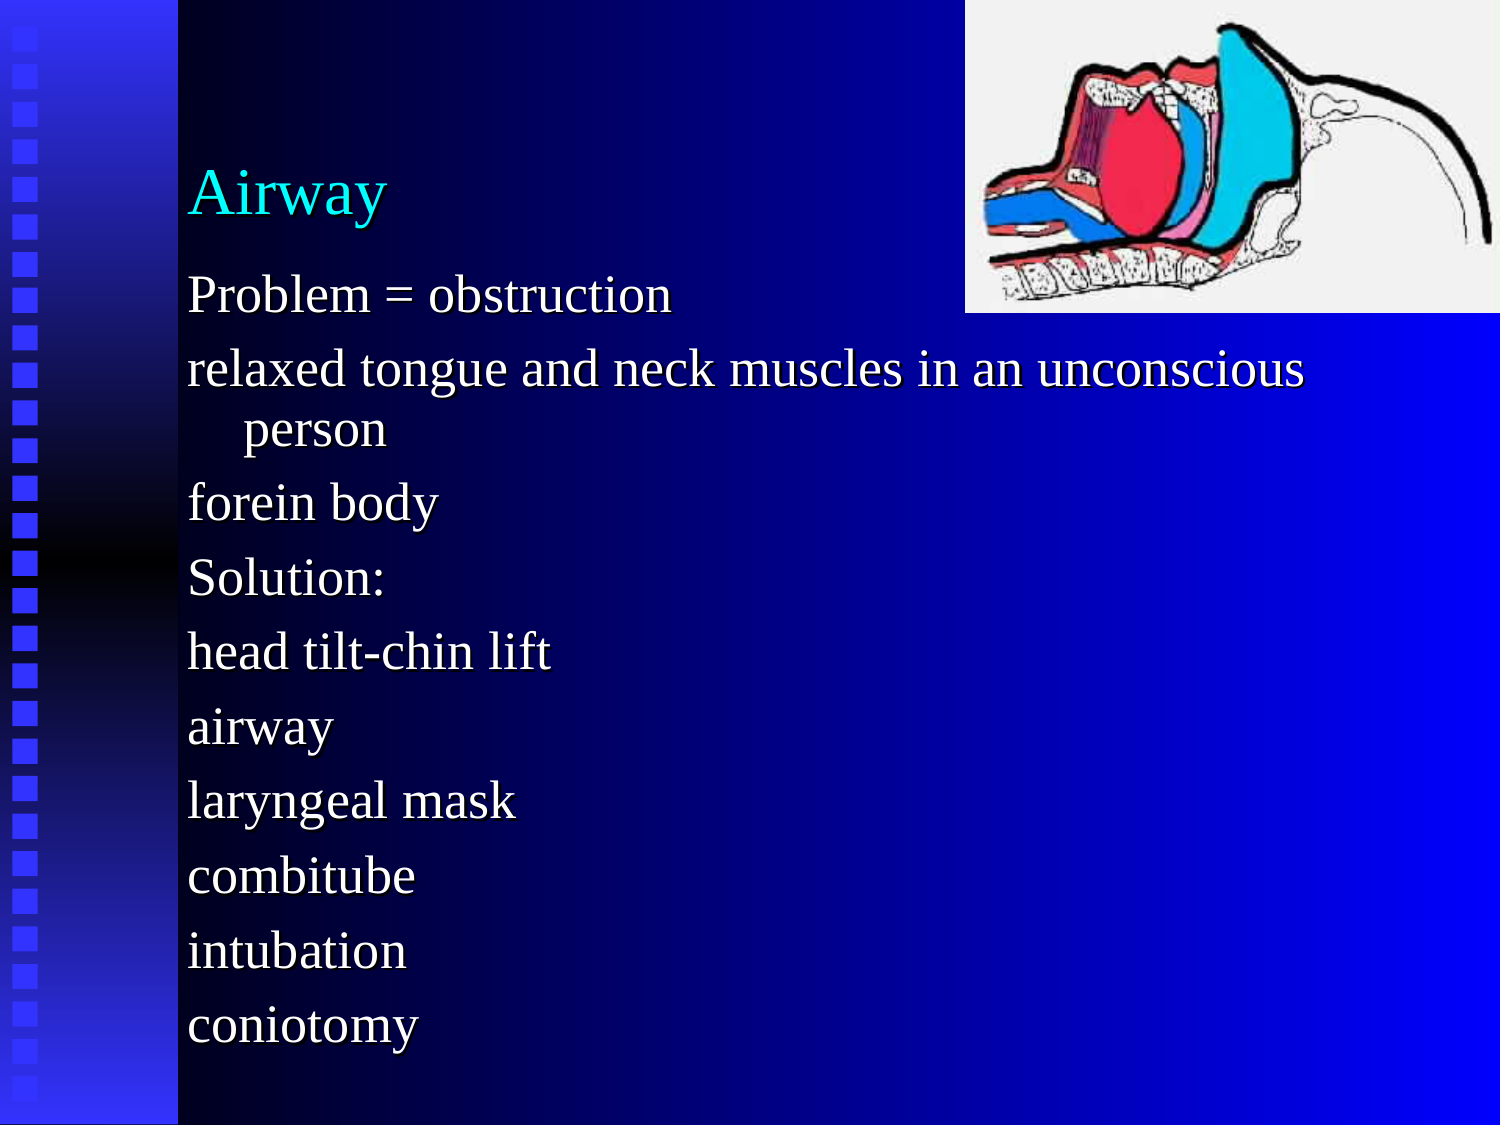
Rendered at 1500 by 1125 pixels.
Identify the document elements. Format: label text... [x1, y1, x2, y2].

list Problem = obstruction relaxed tongue and neck muscles in an unconscious person forein body Solution: head tilt-chin lift airway laryngeal mask combitube intubation coniotomy [187, 266, 1463, 1099]
title Airway [187, 99, 965, 266]
picture [965, 0, 1500, 313]
